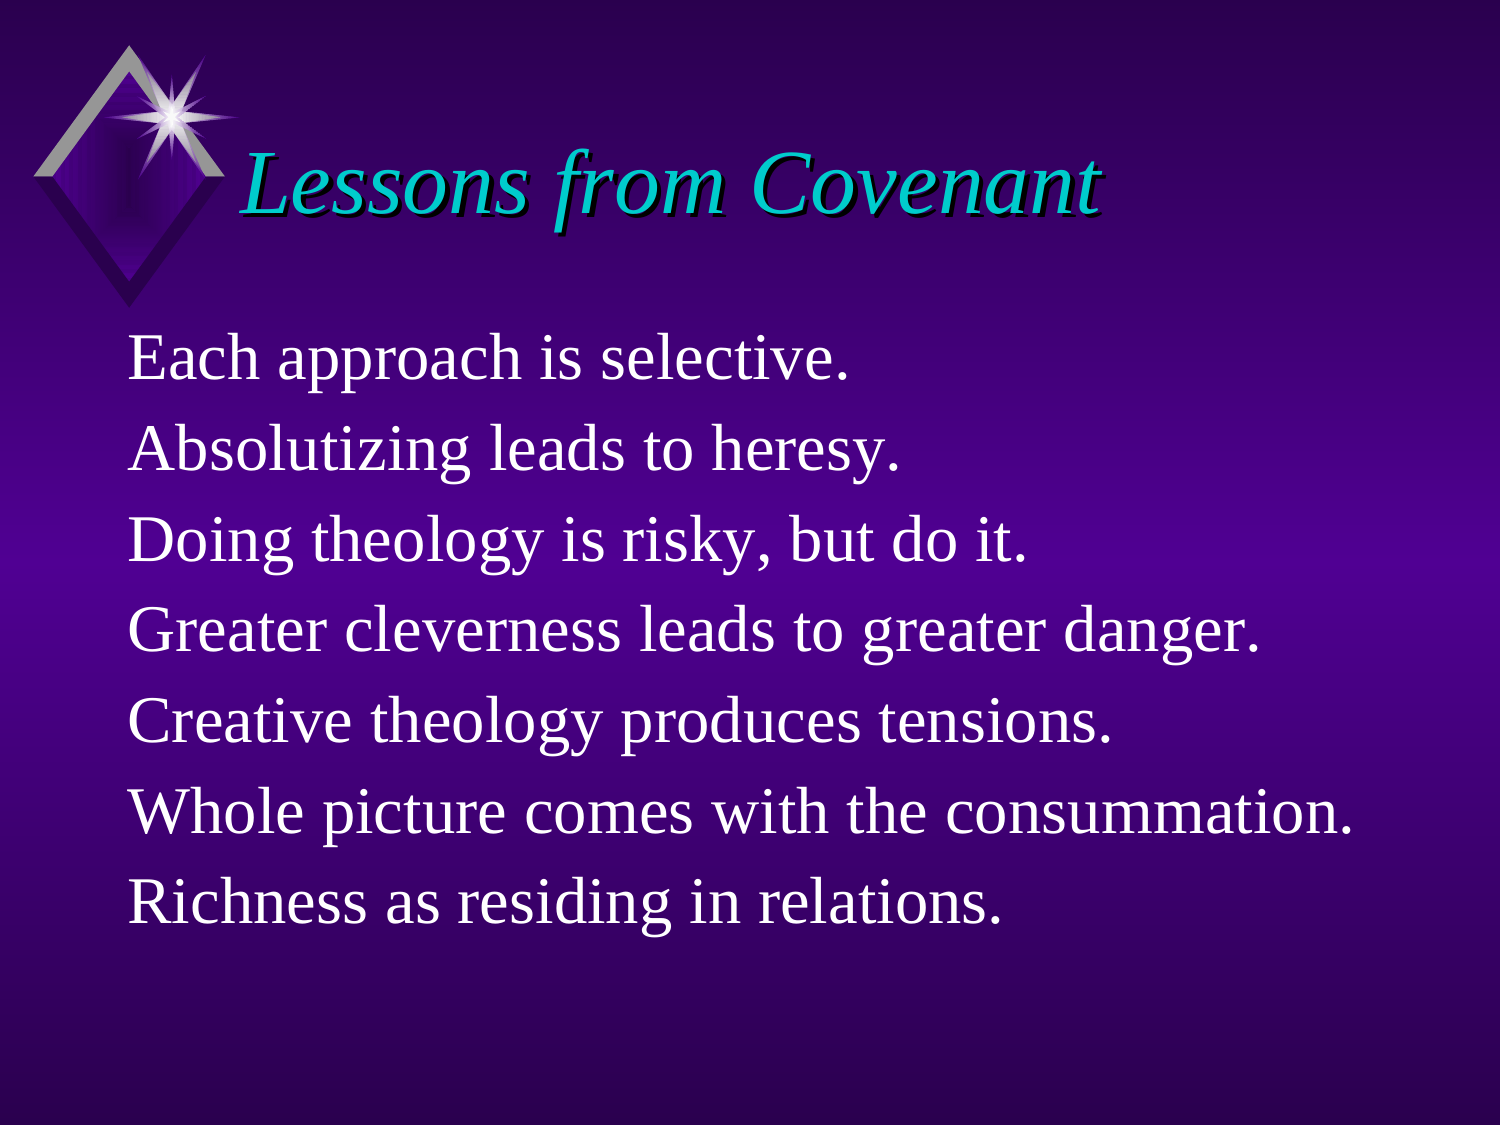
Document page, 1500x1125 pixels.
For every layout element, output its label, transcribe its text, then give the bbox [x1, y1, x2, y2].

title Lessons from Covenant [224, 78, 1388, 288]
list Each approach is selective. Absolutizing leads to heresy. Doing theology is risky, but do it. Greater cleverness leads to greater danger. Creative theology produces tensions. Whole picture comes with the consummation. Richness as residing in relations. [112, 312, 1438, 988]
